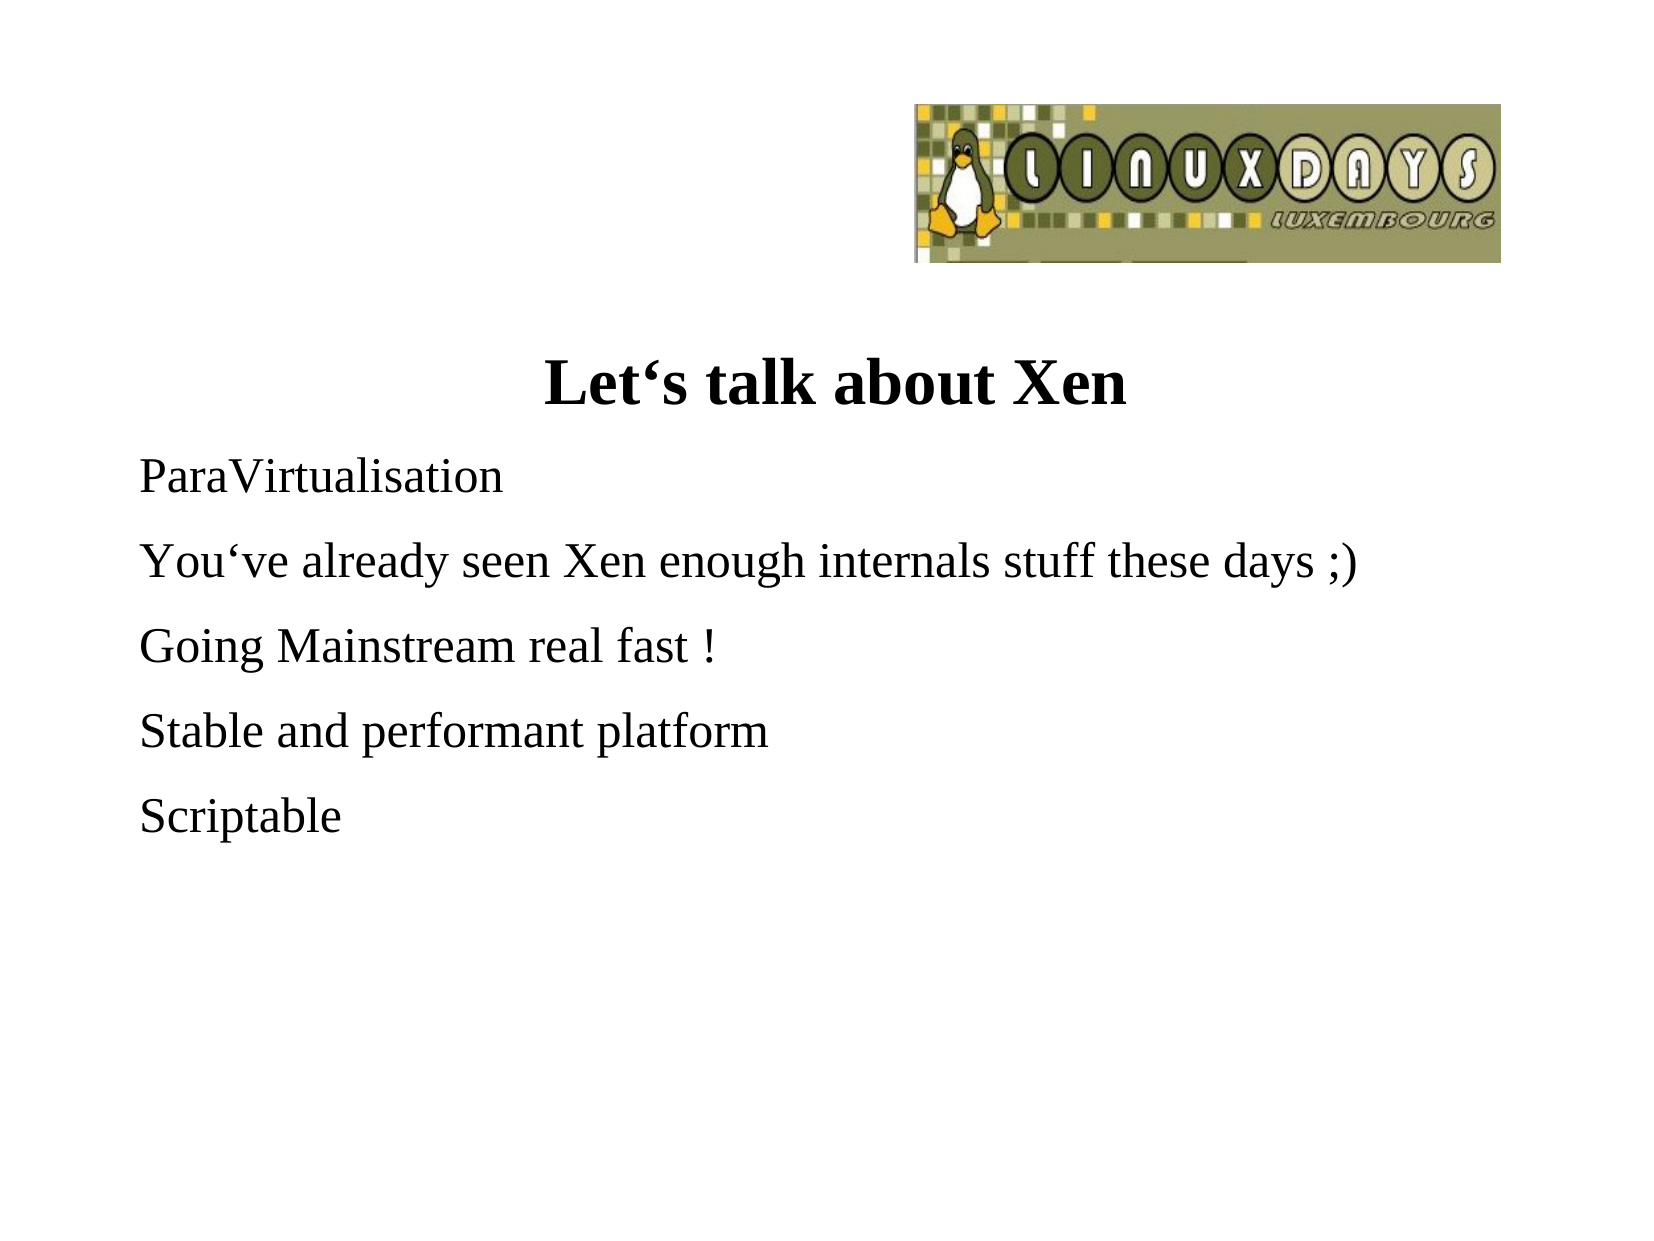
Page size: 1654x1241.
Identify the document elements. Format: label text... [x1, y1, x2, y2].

picture [914, 104, 1501, 263]
list Let‘s talk about Xen ParaVirtualisation You‘ve already seen Xen enough internals stuff these days ;) Going Mainstream real fast ! Stable and performant platform Scriptable [121, 344, 1534, 1127]
